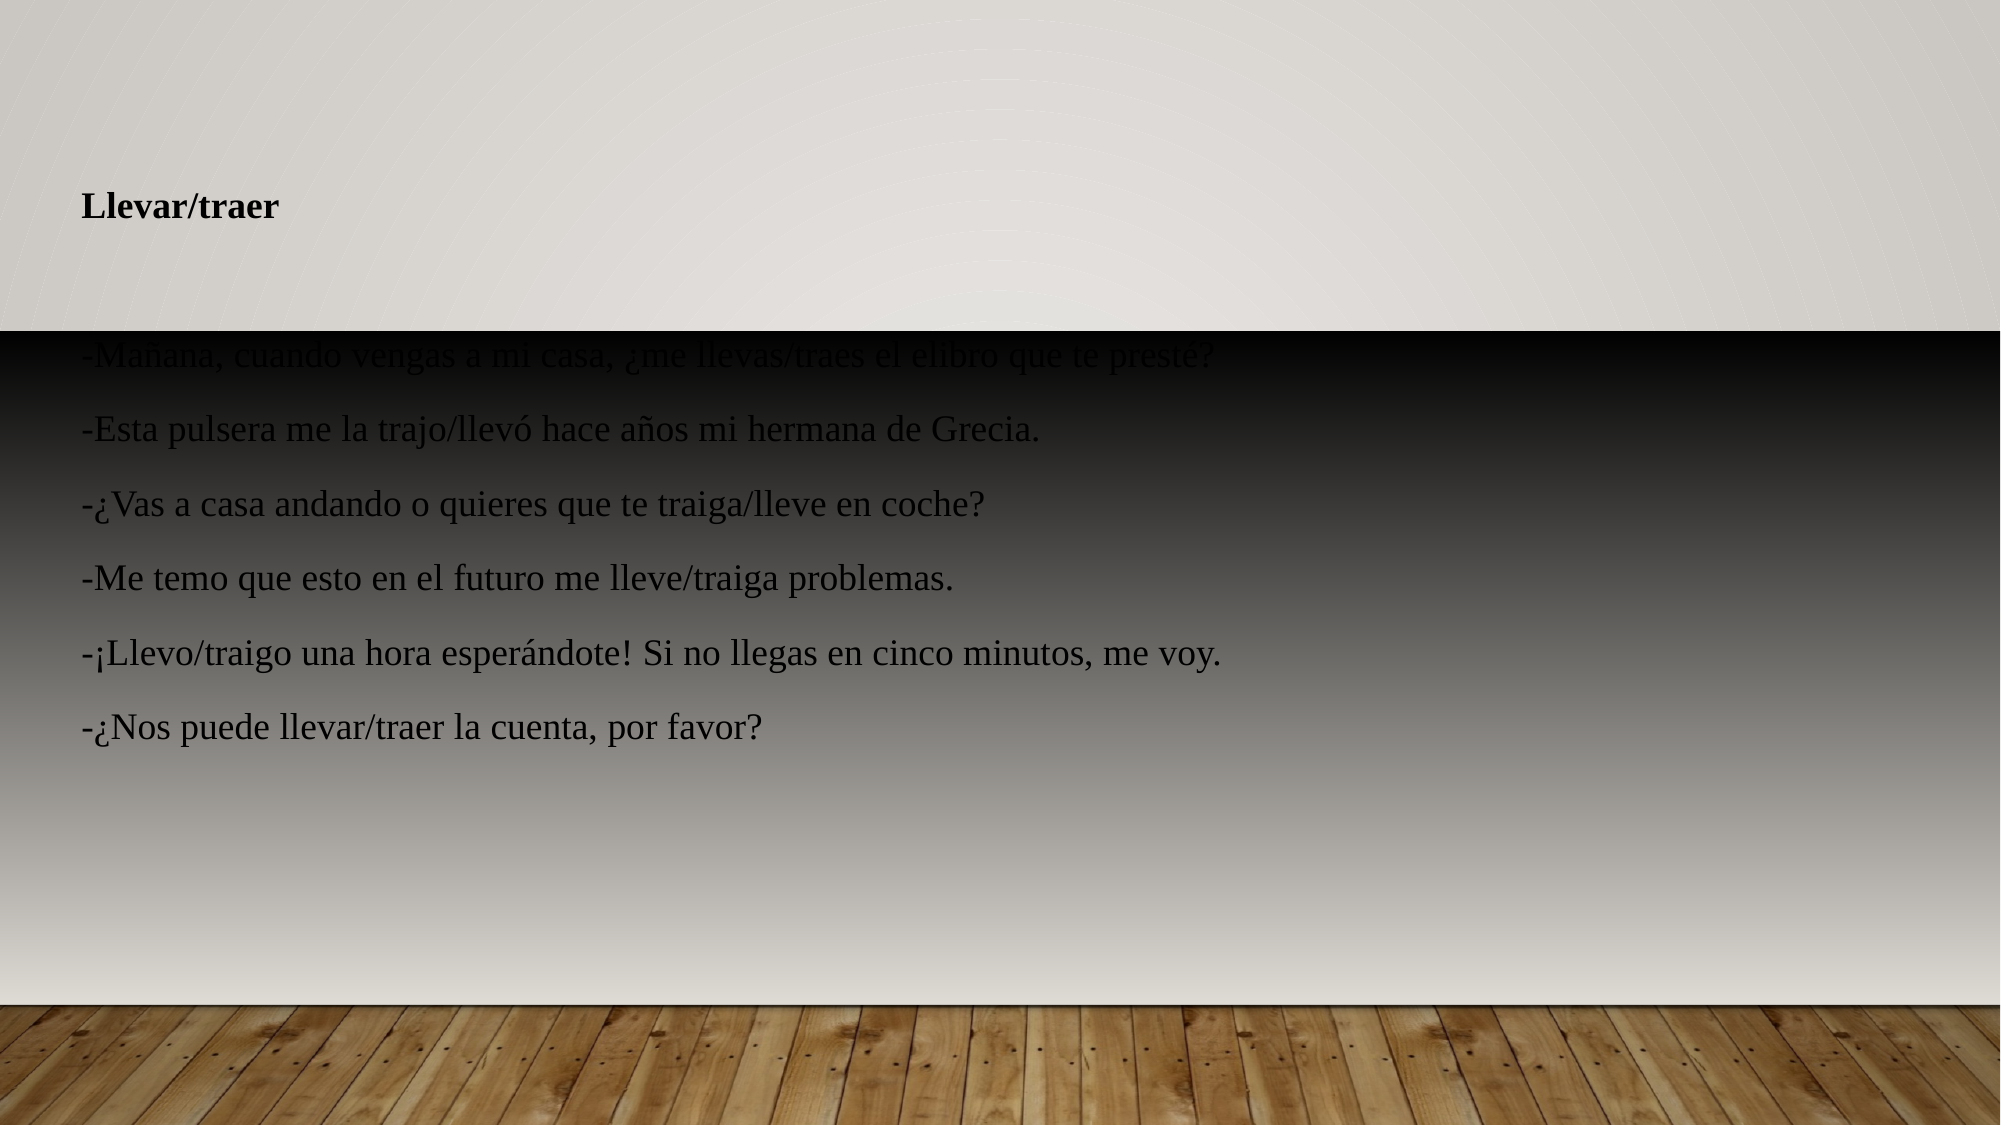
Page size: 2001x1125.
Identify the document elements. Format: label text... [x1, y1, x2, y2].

text_box Llevar/traer -Mañana, cuando vengas a mi casa, ¿me llevas/traes el elibro que te presté? -Esta pulsera me la trajo/llevó hace años mi hermana de Grecia. -¿Vas a casa andando o quieres que te traiga/lleve en coche? -Me temo que esto en el futuro me lleve/traiga problemas. -¡Llevo/traigo una hora esperándote! Si no llegas en cinco minutos, me voy. -¿Nos puede llevar/traer la cuenta, por favor? [66, 173, 1502, 759]
